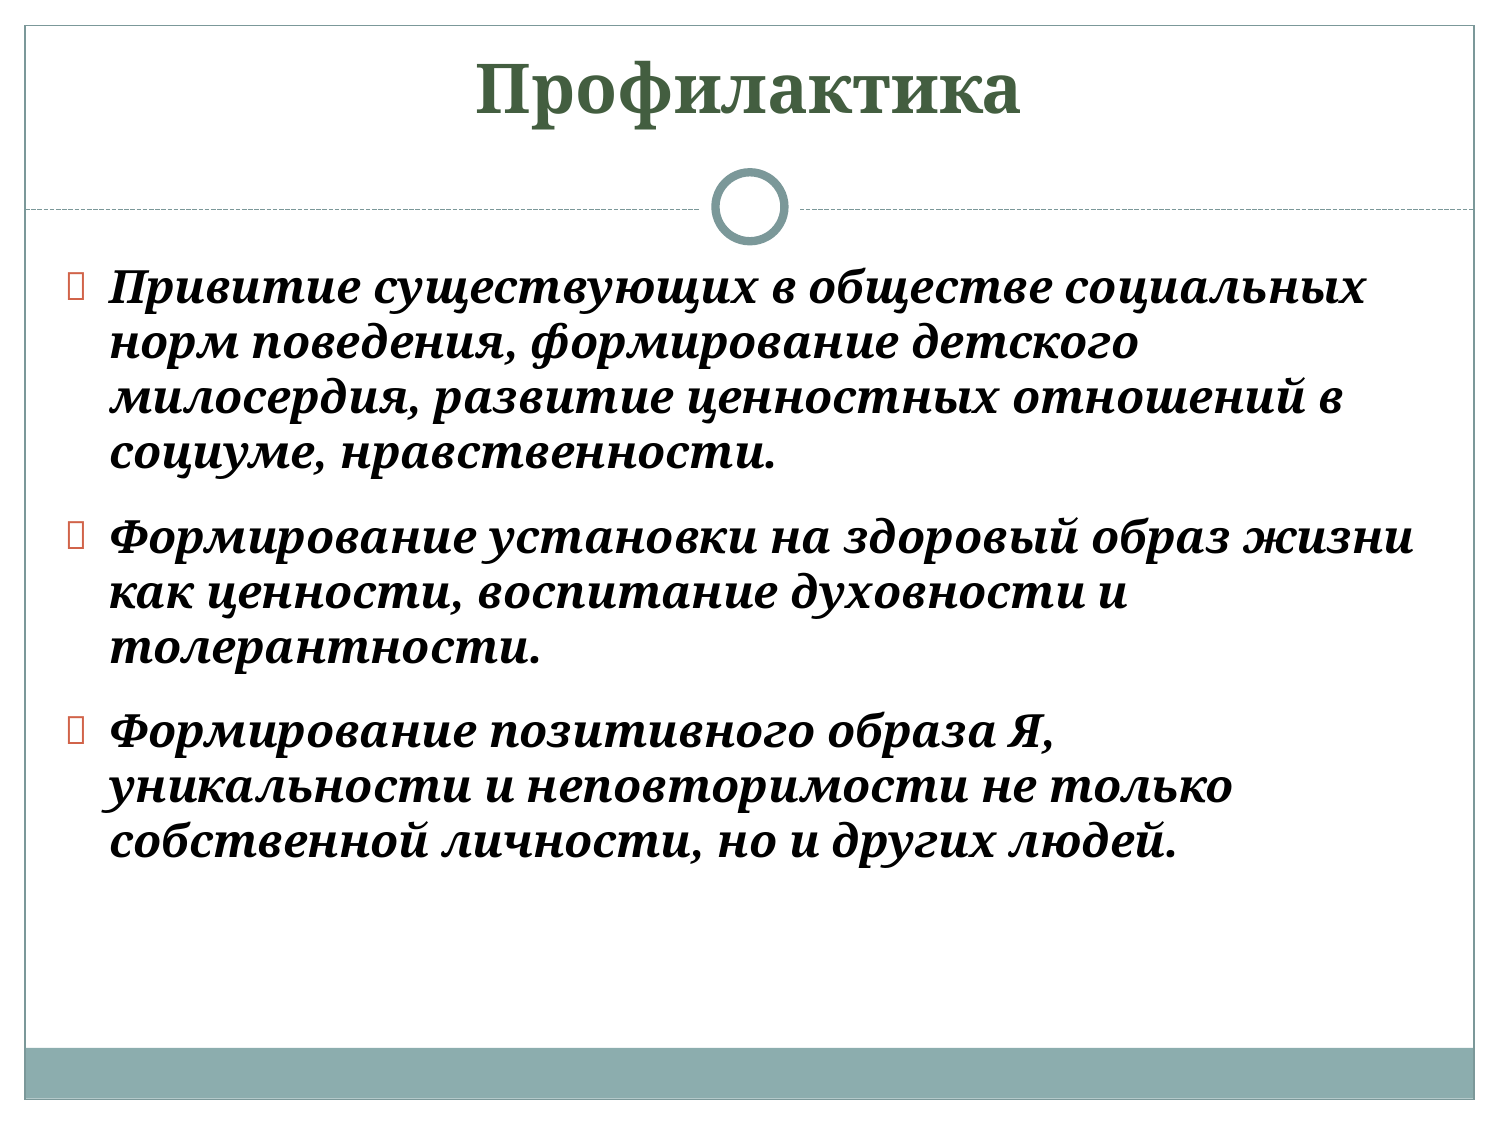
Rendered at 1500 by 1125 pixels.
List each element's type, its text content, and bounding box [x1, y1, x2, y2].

title Профилактика [49, 37, 1450, 162]
list Привитие существующих в обществе социальных норм поведения, формирование детского милосердия, развитие ценностных отношений в социуме, нравственности. Формирование установки на здоровый образ жизни как ценности, воспитание духовности и толерантности. Формирование позитивного образа Я, уникальности и неповторимости не только собственной личности, но и других людей. [49, 250, 1445, 1001]
